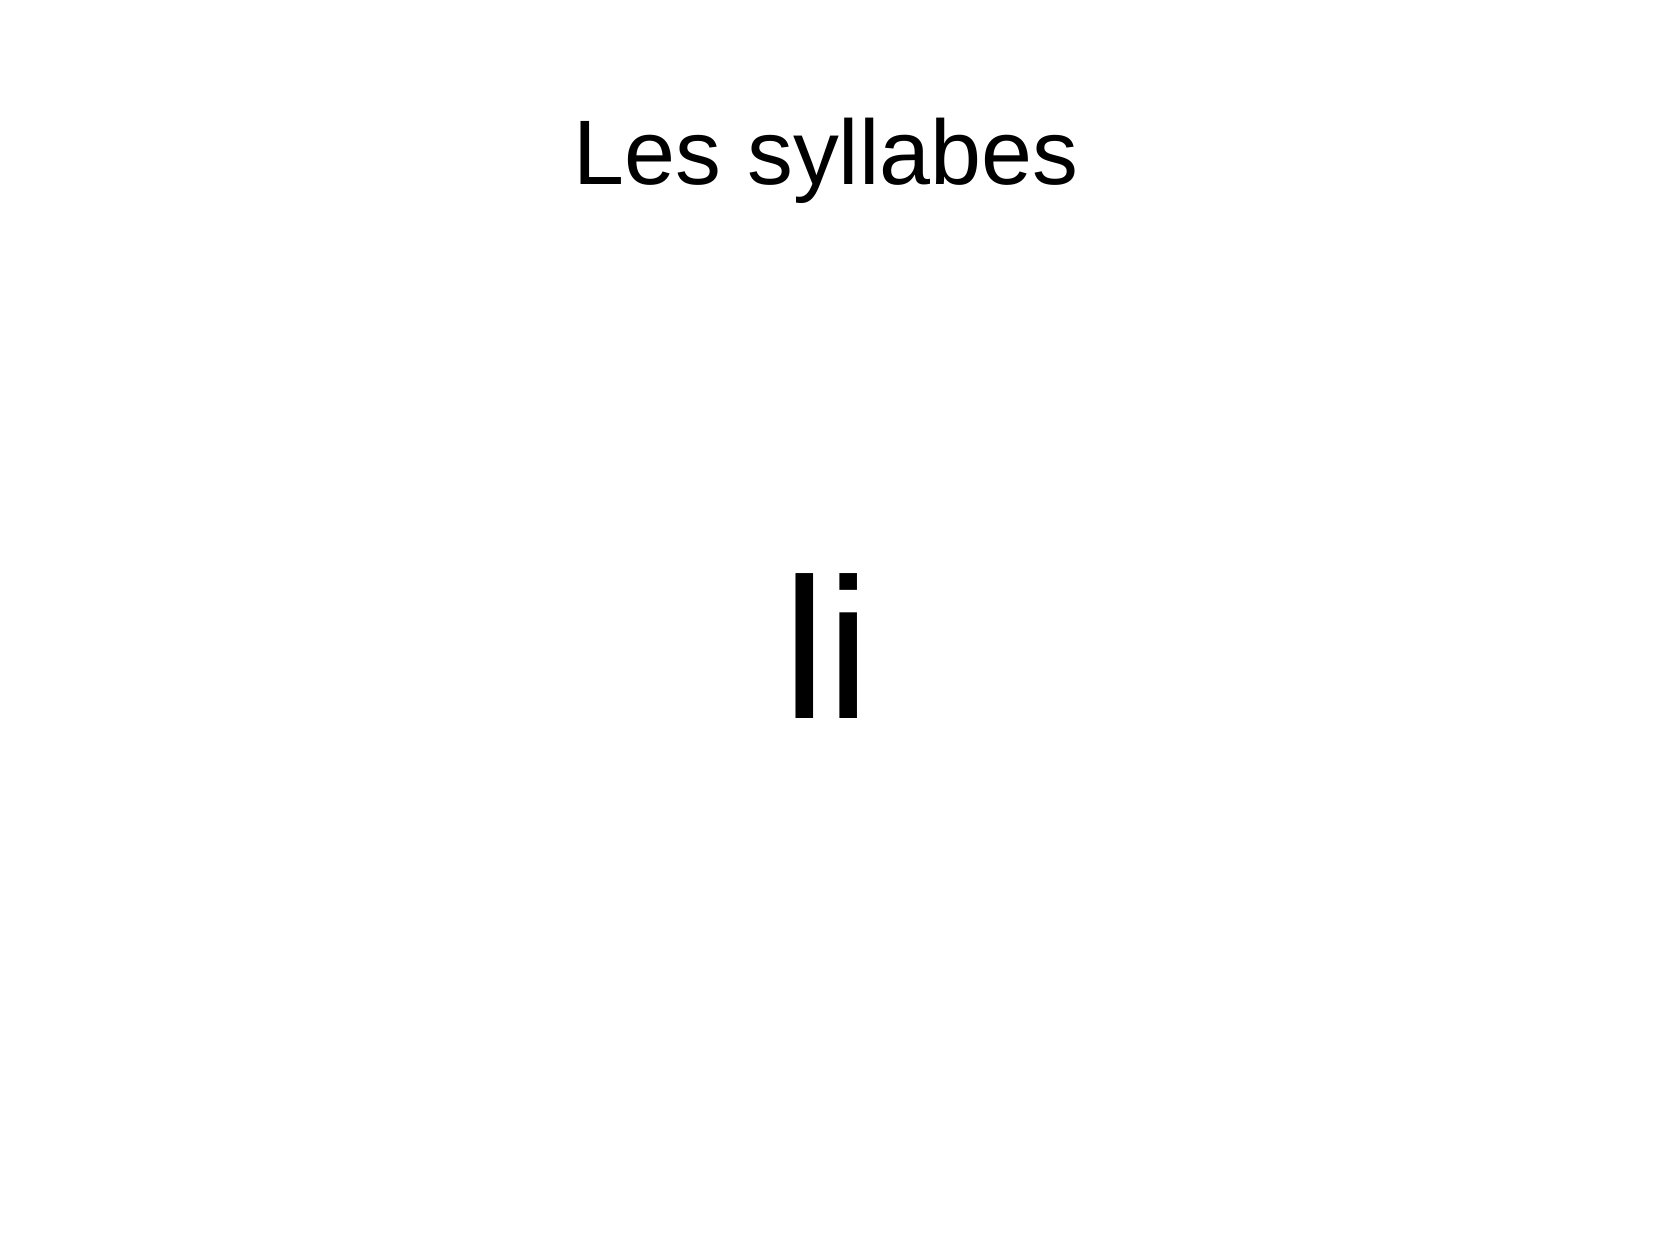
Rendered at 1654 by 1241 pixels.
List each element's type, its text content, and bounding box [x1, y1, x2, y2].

title Les syllabes [82, 49, 1571, 257]
subtitle li [82, 290, 1571, 1010]
